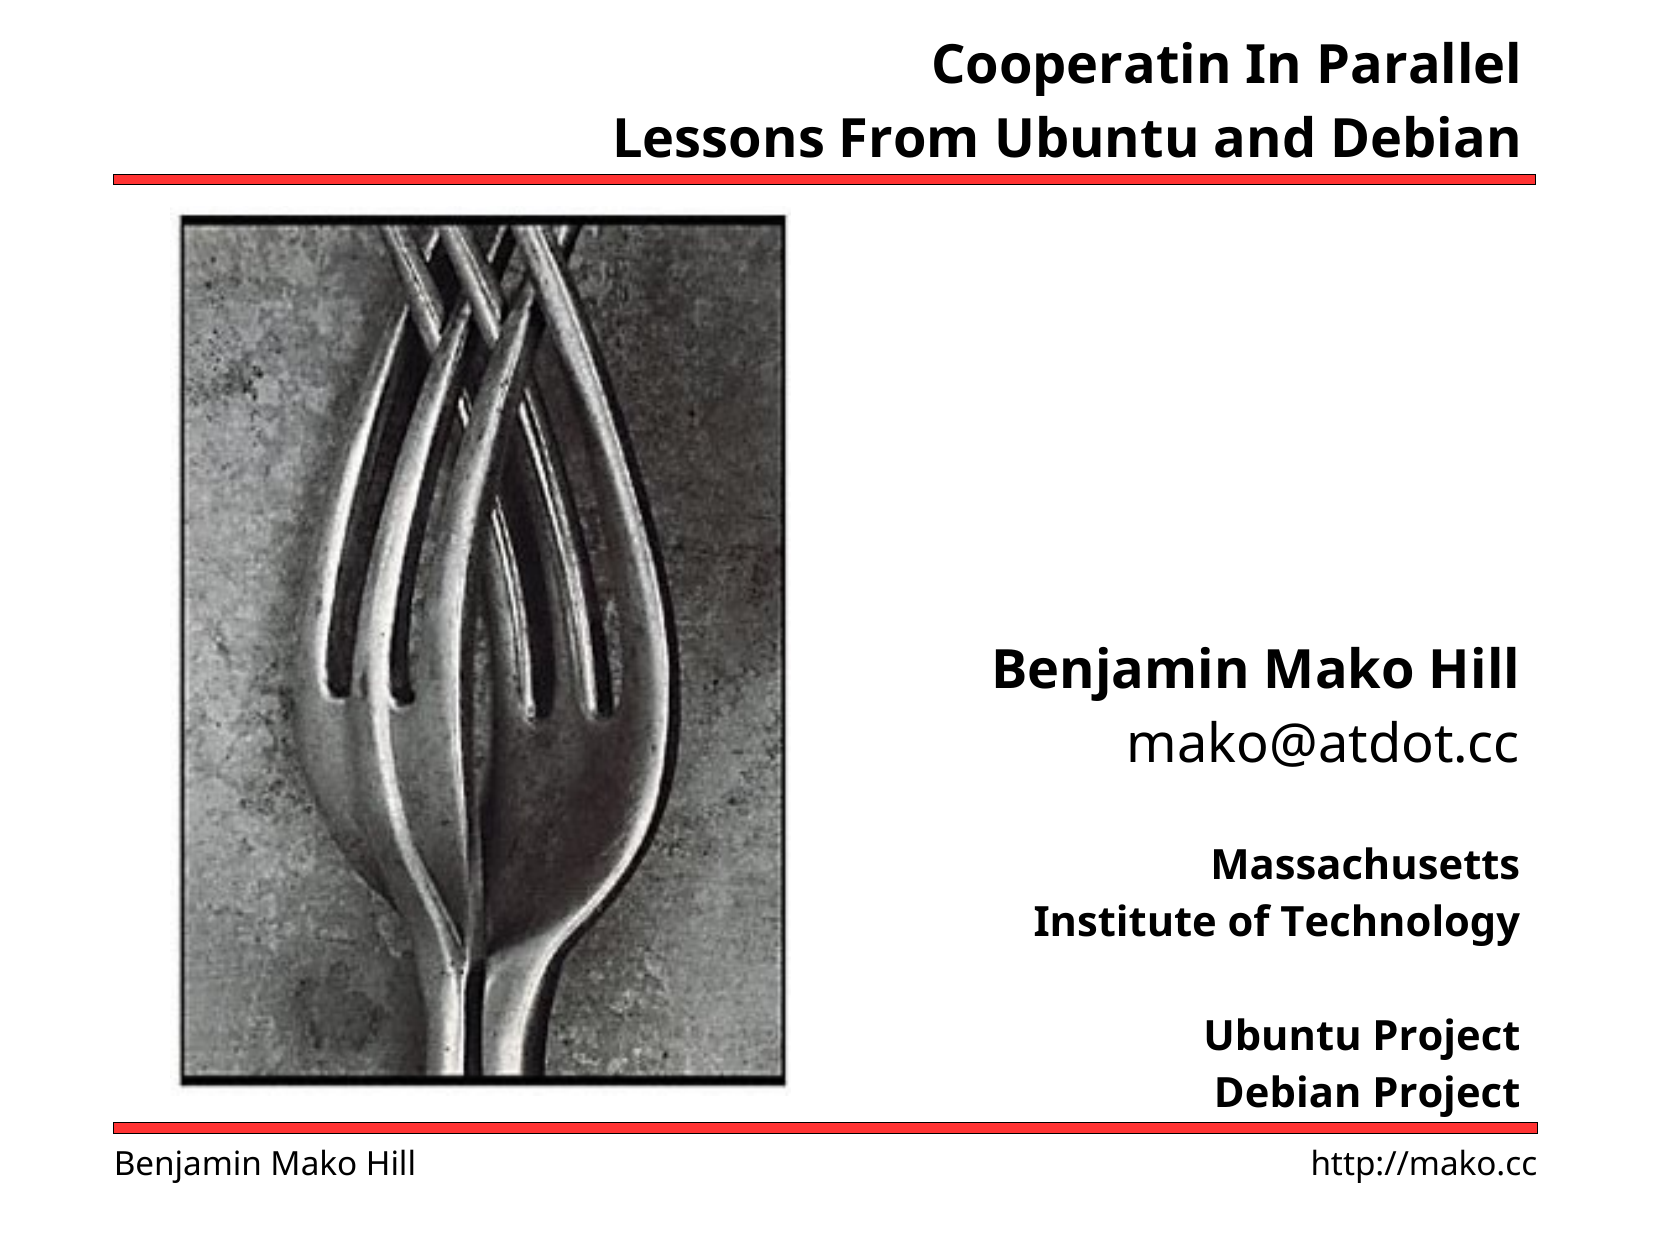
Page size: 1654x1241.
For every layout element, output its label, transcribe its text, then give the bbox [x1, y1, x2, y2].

title Cooperatin In Parallel Lessons From Ubuntu and Debian [110, 17, 1523, 183]
picture [170, 206, 791, 1096]
text_box Benjamin Mako Hill mako@atdot.cc Massachusetts Institute of Technology Ubuntu Project Debian Project [903, 630, 1521, 1120]
